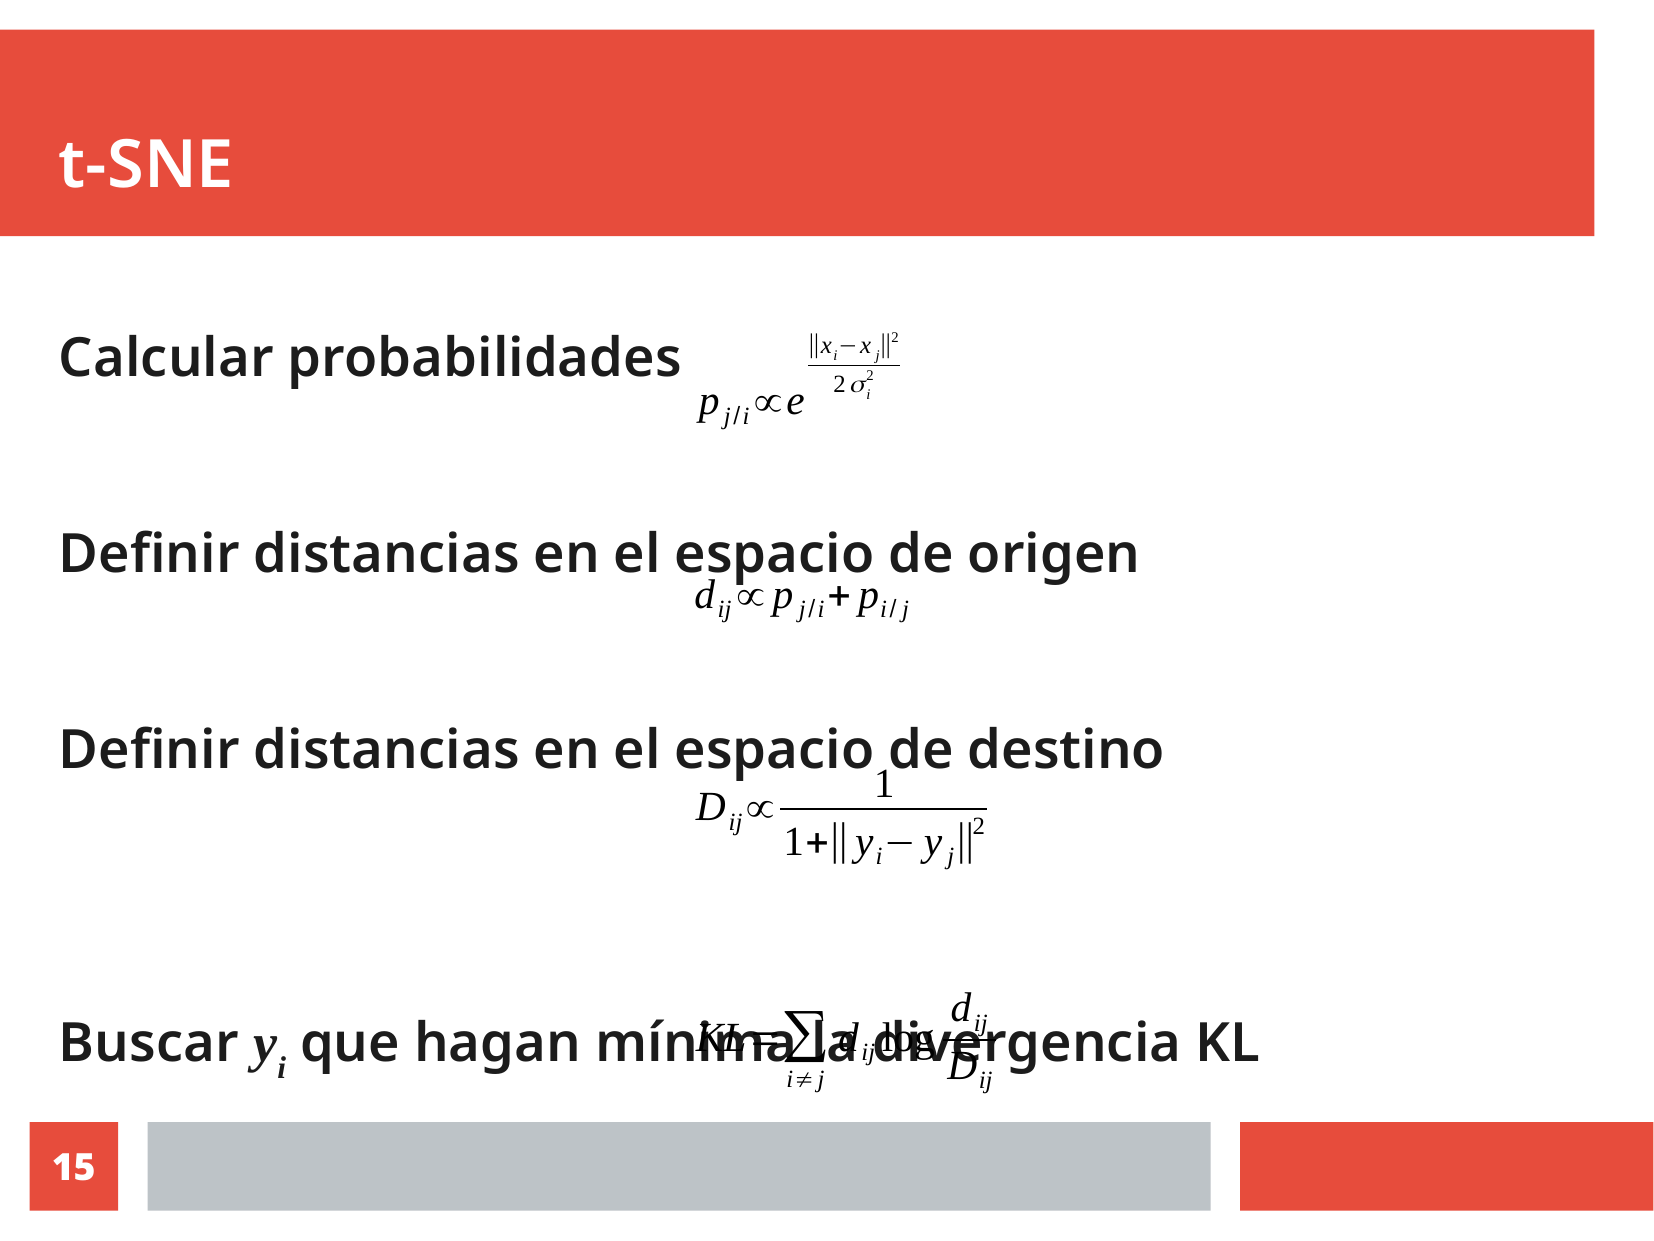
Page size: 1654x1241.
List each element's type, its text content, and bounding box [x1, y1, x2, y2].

chart [688, 759, 996, 870]
chart [688, 570, 917, 623]
list Calcular probabilidades Definir distancias en el espacio de origen Definir distancias en el espacio de destino Buscar yi que hagan mínima la divergencia KL [59, 318, 1565, 1087]
chart [688, 328, 907, 430]
chart [688, 984, 1004, 1095]
title t-SNE [59, 59, 1595, 207]
